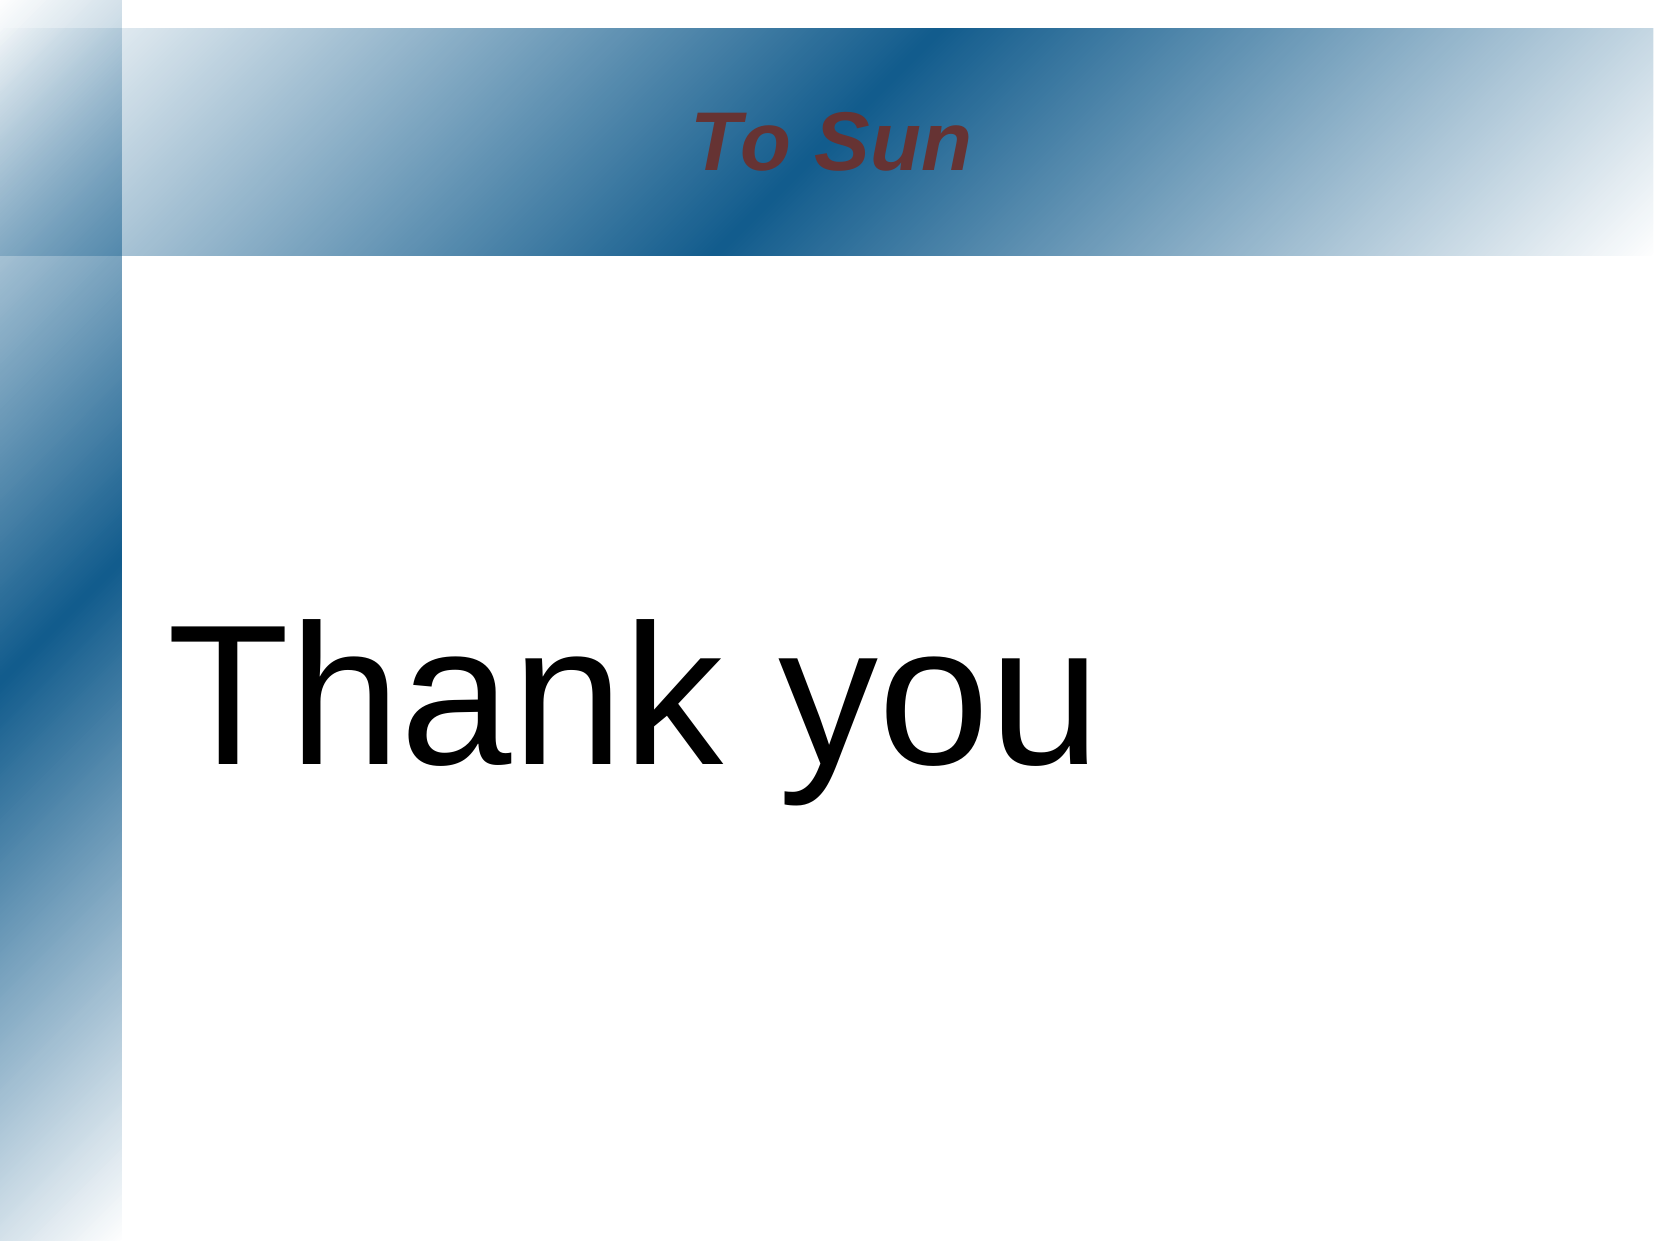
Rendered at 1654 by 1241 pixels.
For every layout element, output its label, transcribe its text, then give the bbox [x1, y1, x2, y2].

list Thank you [156, 583, 1569, 1046]
title To Sun [125, 37, 1538, 246]
